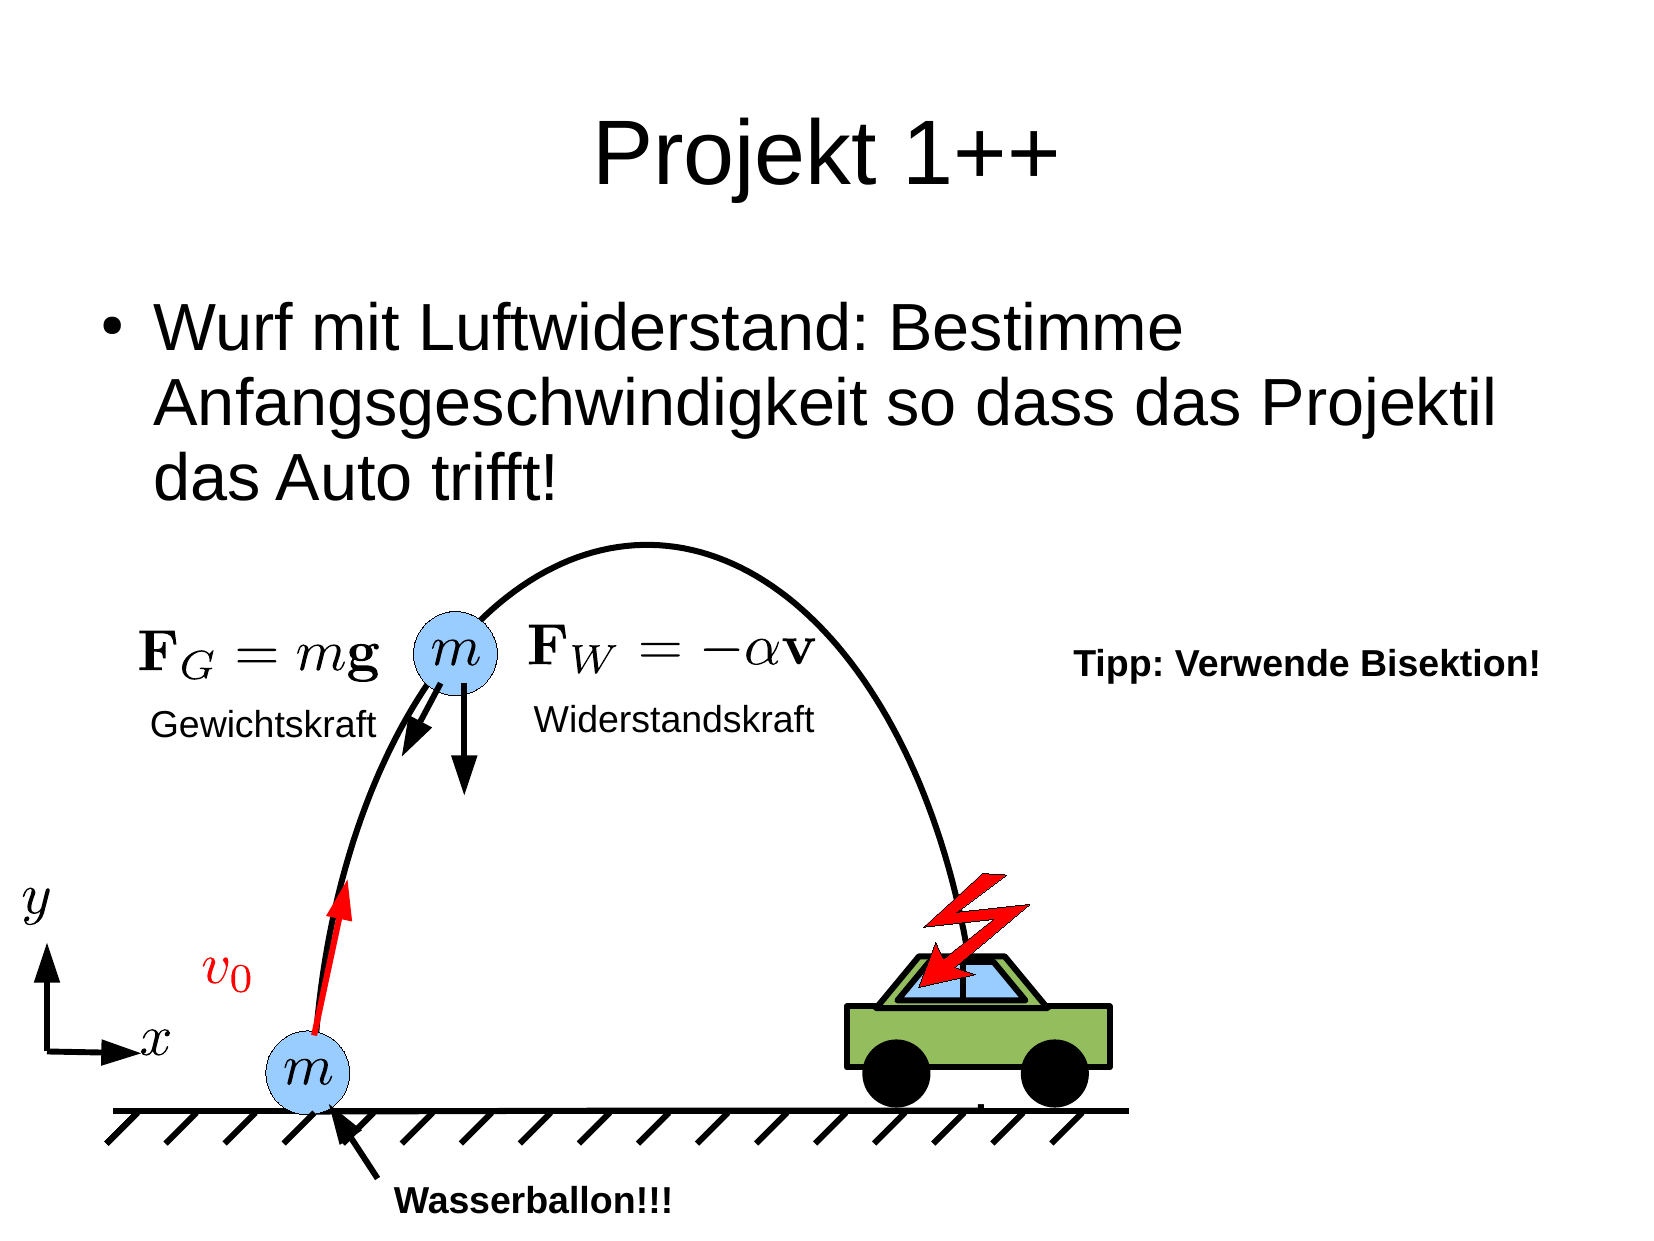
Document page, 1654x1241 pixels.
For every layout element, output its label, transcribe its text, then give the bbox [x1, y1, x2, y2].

text_box Wasserballon!!! [378, 1172, 689, 1230]
text_box Gewichtskraft [135, 696, 392, 754]
text_box Widerstandskraft [518, 690, 830, 748]
text_box [139, 1029, 173, 1056]
text_box Tipp: Verwende Bisektion! [1058, 634, 1557, 692]
title Projekt 1++ [82, 56, 1571, 250]
text_box [21, 887, 52, 926]
list Wurf mit Luftwiderstand: Bestimme Anfangsgeschwindigkeit so dass das Projektil das Auto trifft! [82, 290, 1571, 1094]
text_box [201, 957, 253, 993]
text_box [322, 918, 335, 979]
text_box [136, 630, 381, 682]
text_box [265, 544, 1110, 1115]
